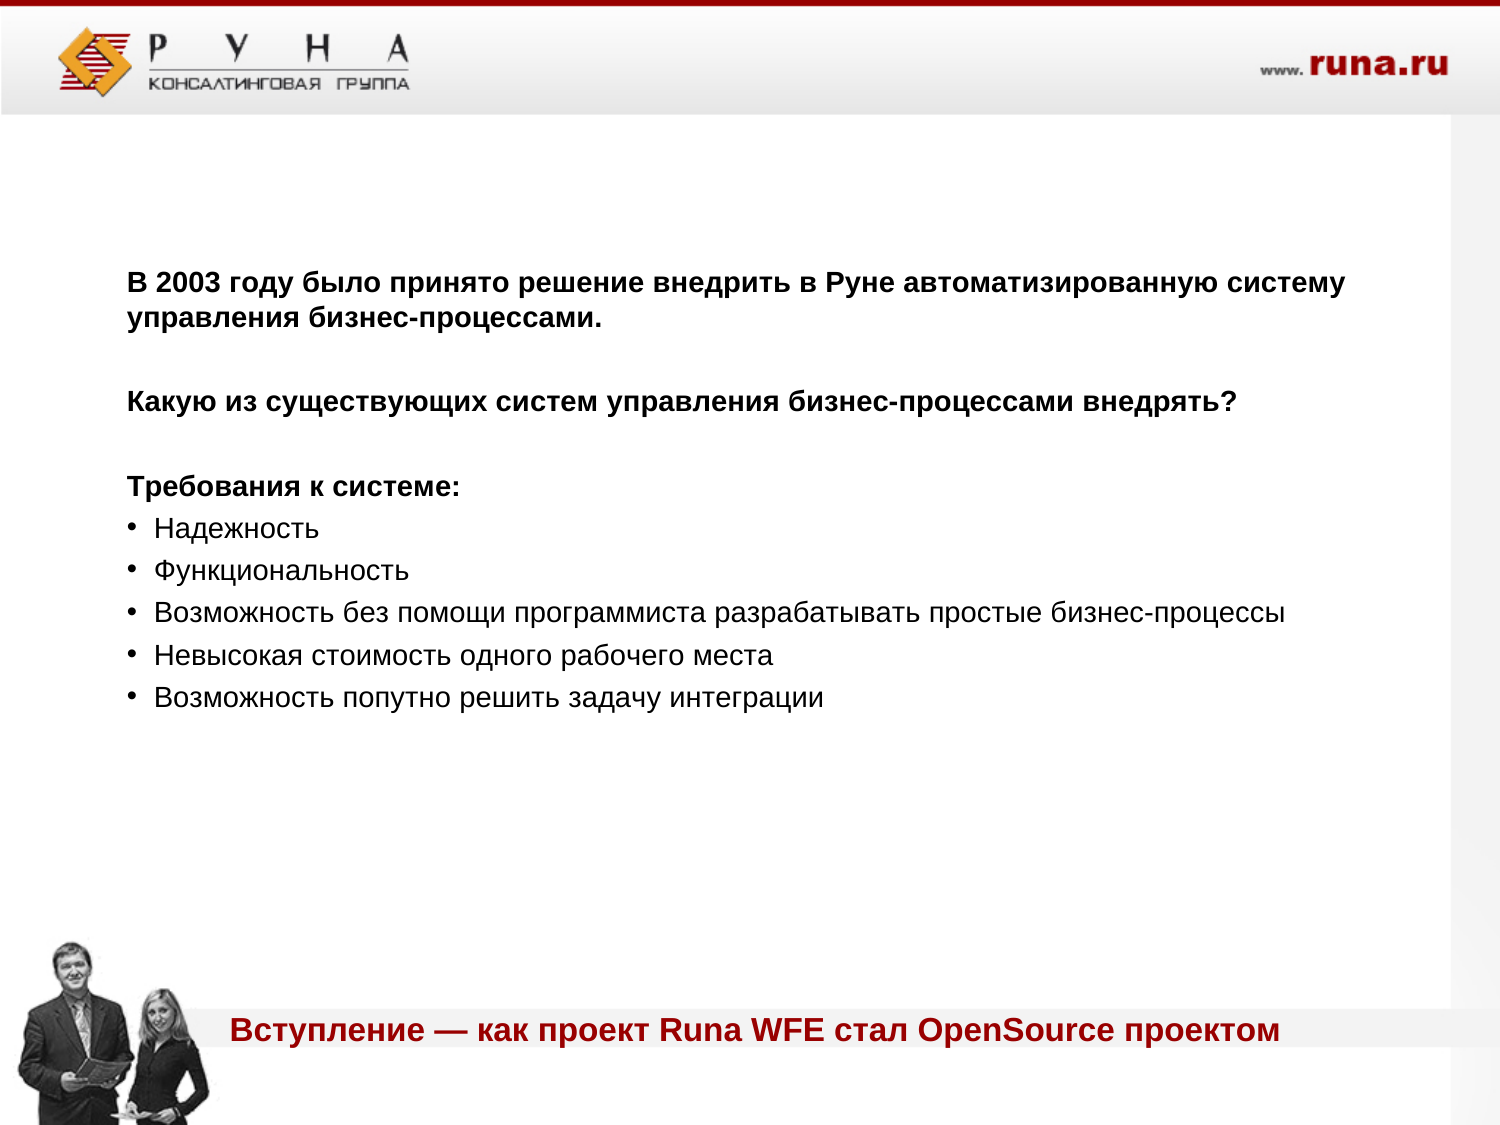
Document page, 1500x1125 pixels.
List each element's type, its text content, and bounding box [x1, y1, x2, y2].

text_box Вступление — как проект Runa WFE стал OpenSource проектом [159, 1000, 1353, 1048]
text_box В 2003 году было принято решение внедрить в Руне автоматизированную систему управления бизнес-процессами. Какую из существующих систем управления бизнес-процессами внедрять? Требования к системе: Надежность Функциональность Возможность без помощи программиста разрабатывать простые бизнес-процессы Невысокая стоимость одного рабочего места Возможность попутно решить задачу интеграции [112, 255, 1400, 811]
picture [0, 0, 1500, 1125]
